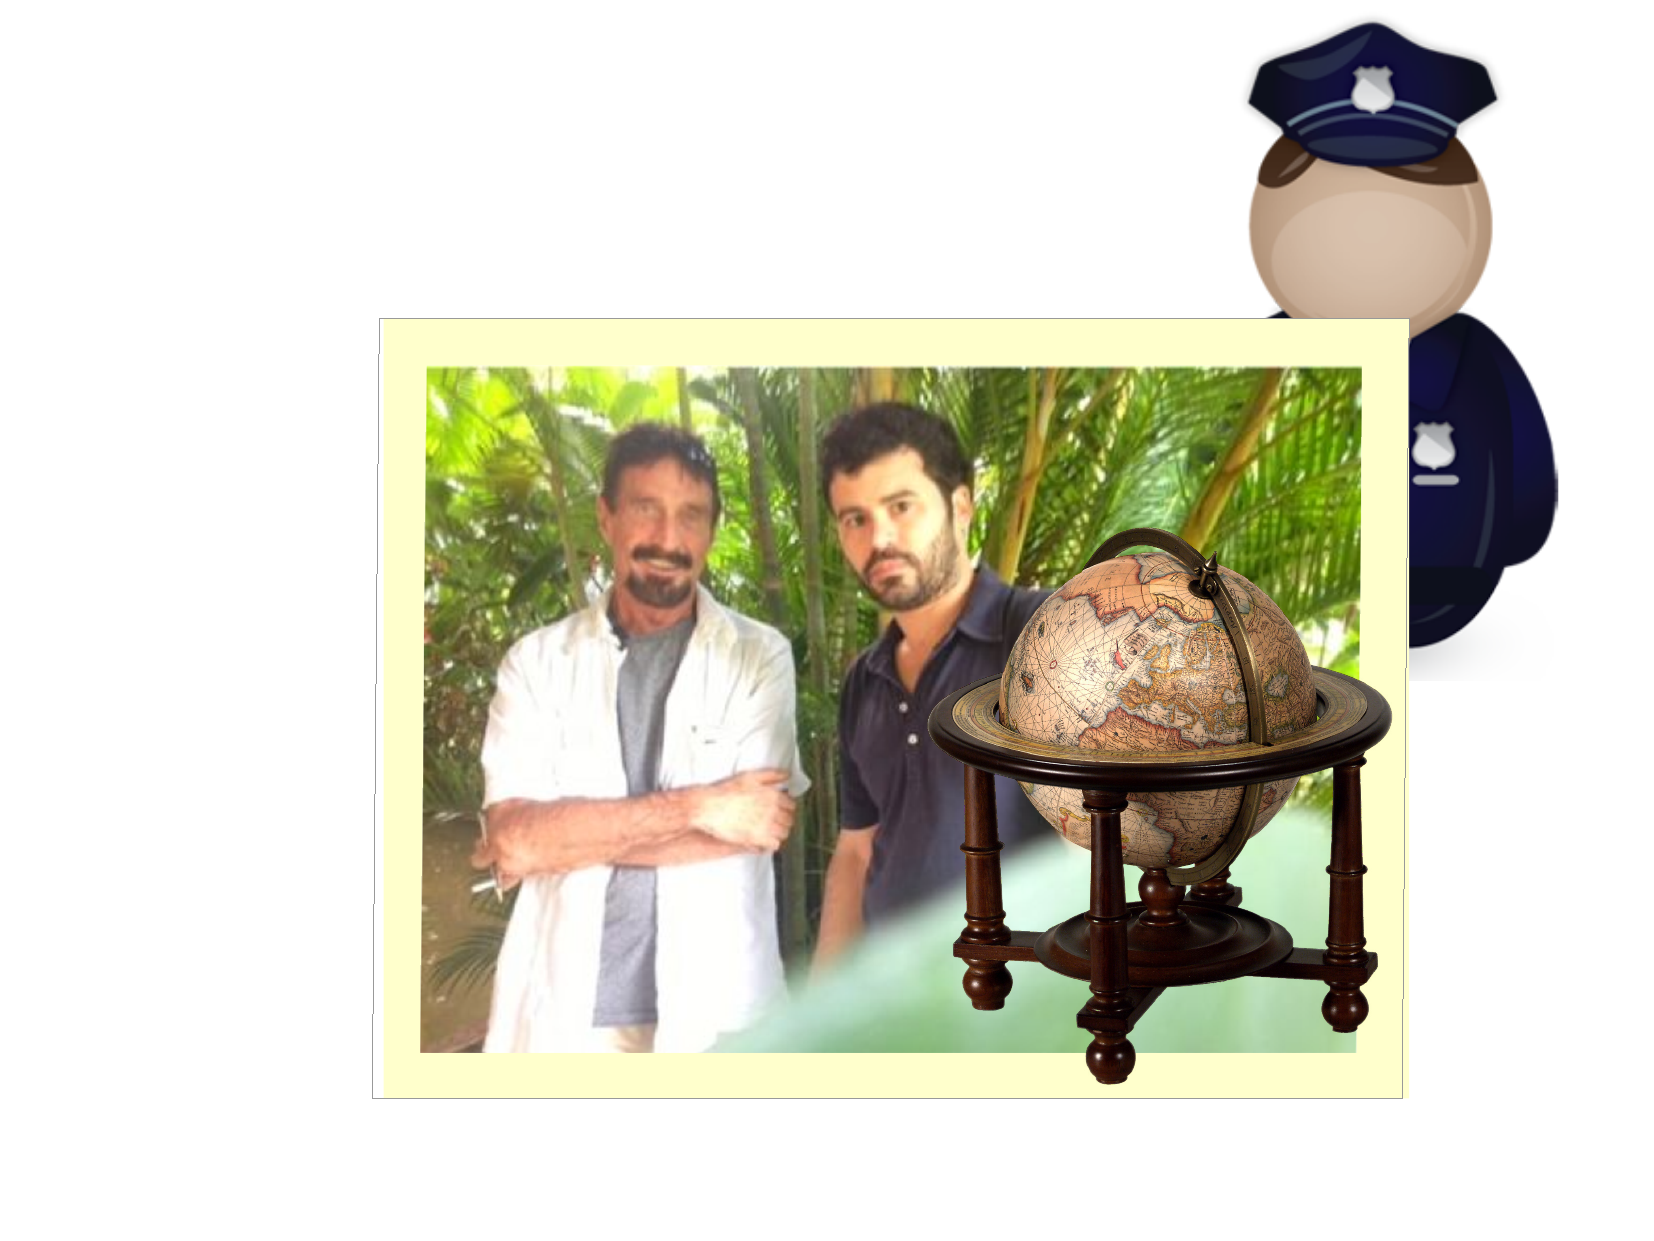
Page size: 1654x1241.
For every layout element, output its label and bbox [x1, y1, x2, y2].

picture [372, 0, 1642, 1106]
